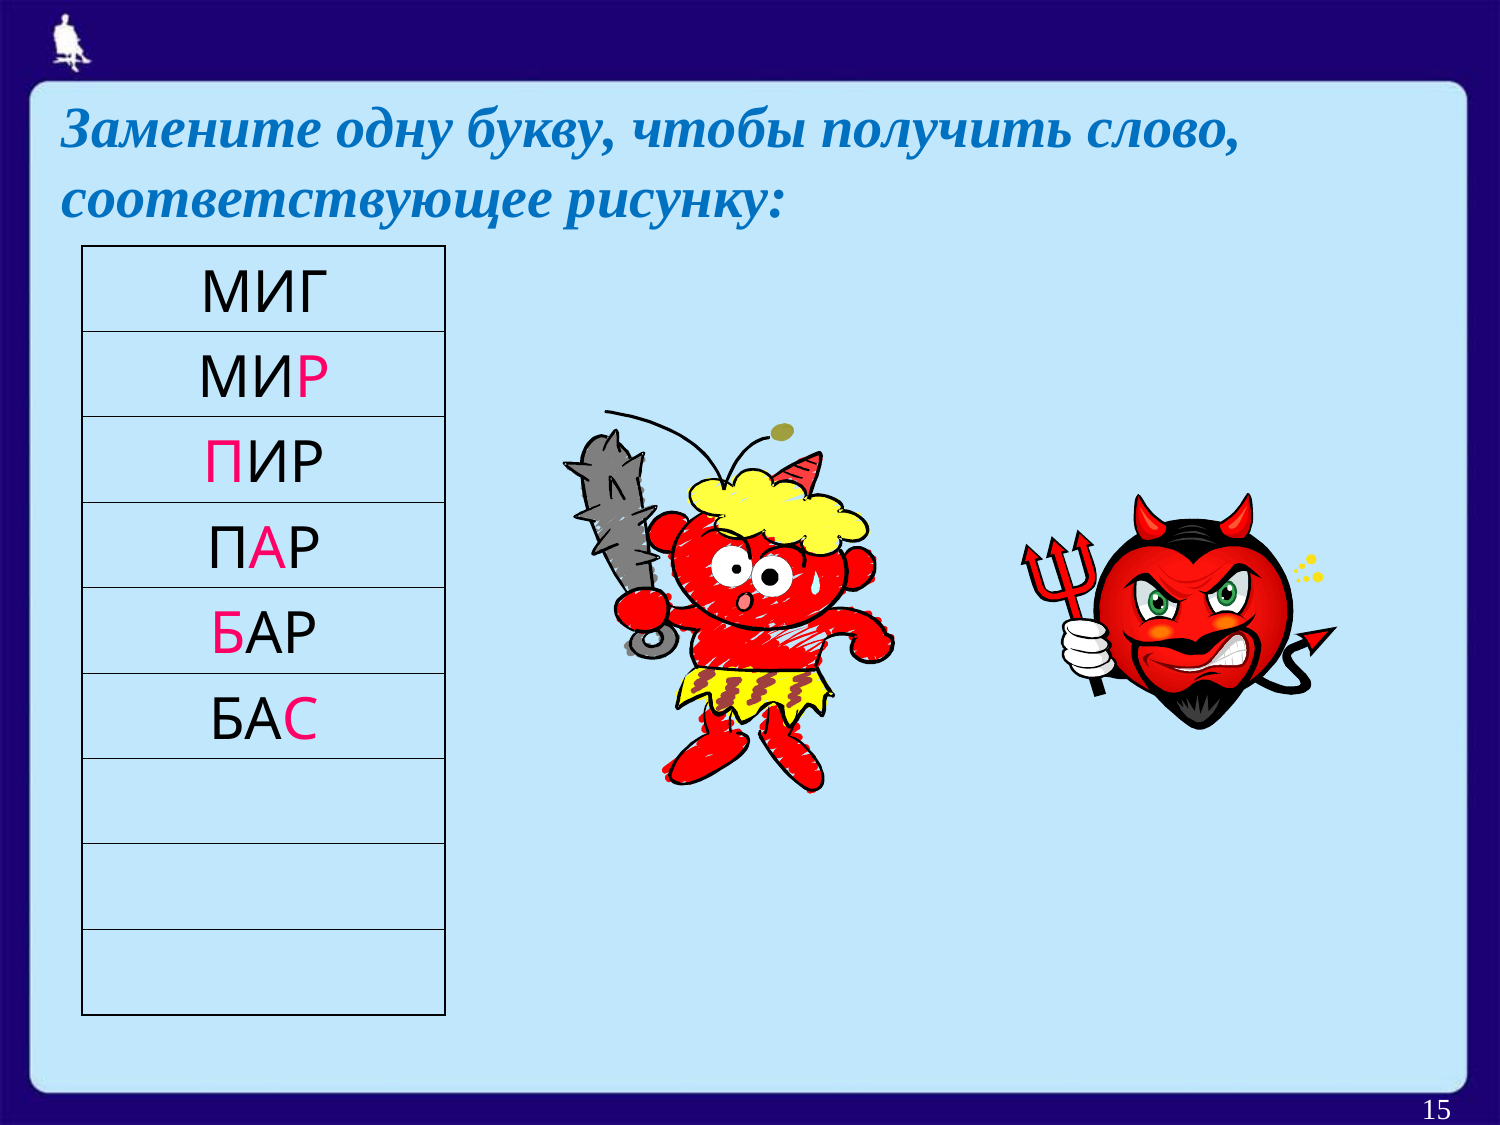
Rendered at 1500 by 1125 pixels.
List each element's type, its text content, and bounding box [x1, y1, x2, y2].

table_cell ПИР [83, 417, 444, 502]
picture [0, 0, 1500, 1125]
text_box <номер> [1116, 1082, 1467, 1125]
table_cell БАС [83, 674, 444, 758]
table_cell МИР [83, 332, 444, 416]
table_cell [83, 930, 444, 1014]
table_cell БАР [83, 588, 444, 673]
table_cell [83, 759, 444, 843]
table_header МИГ [83, 247, 444, 331]
table_cell ПАР [83, 503, 444, 587]
text_box Замените одну букву, чтобы получить слово, соответствующее рисунку: [46, 81, 1477, 238]
table_cell [83, 844, 444, 929]
